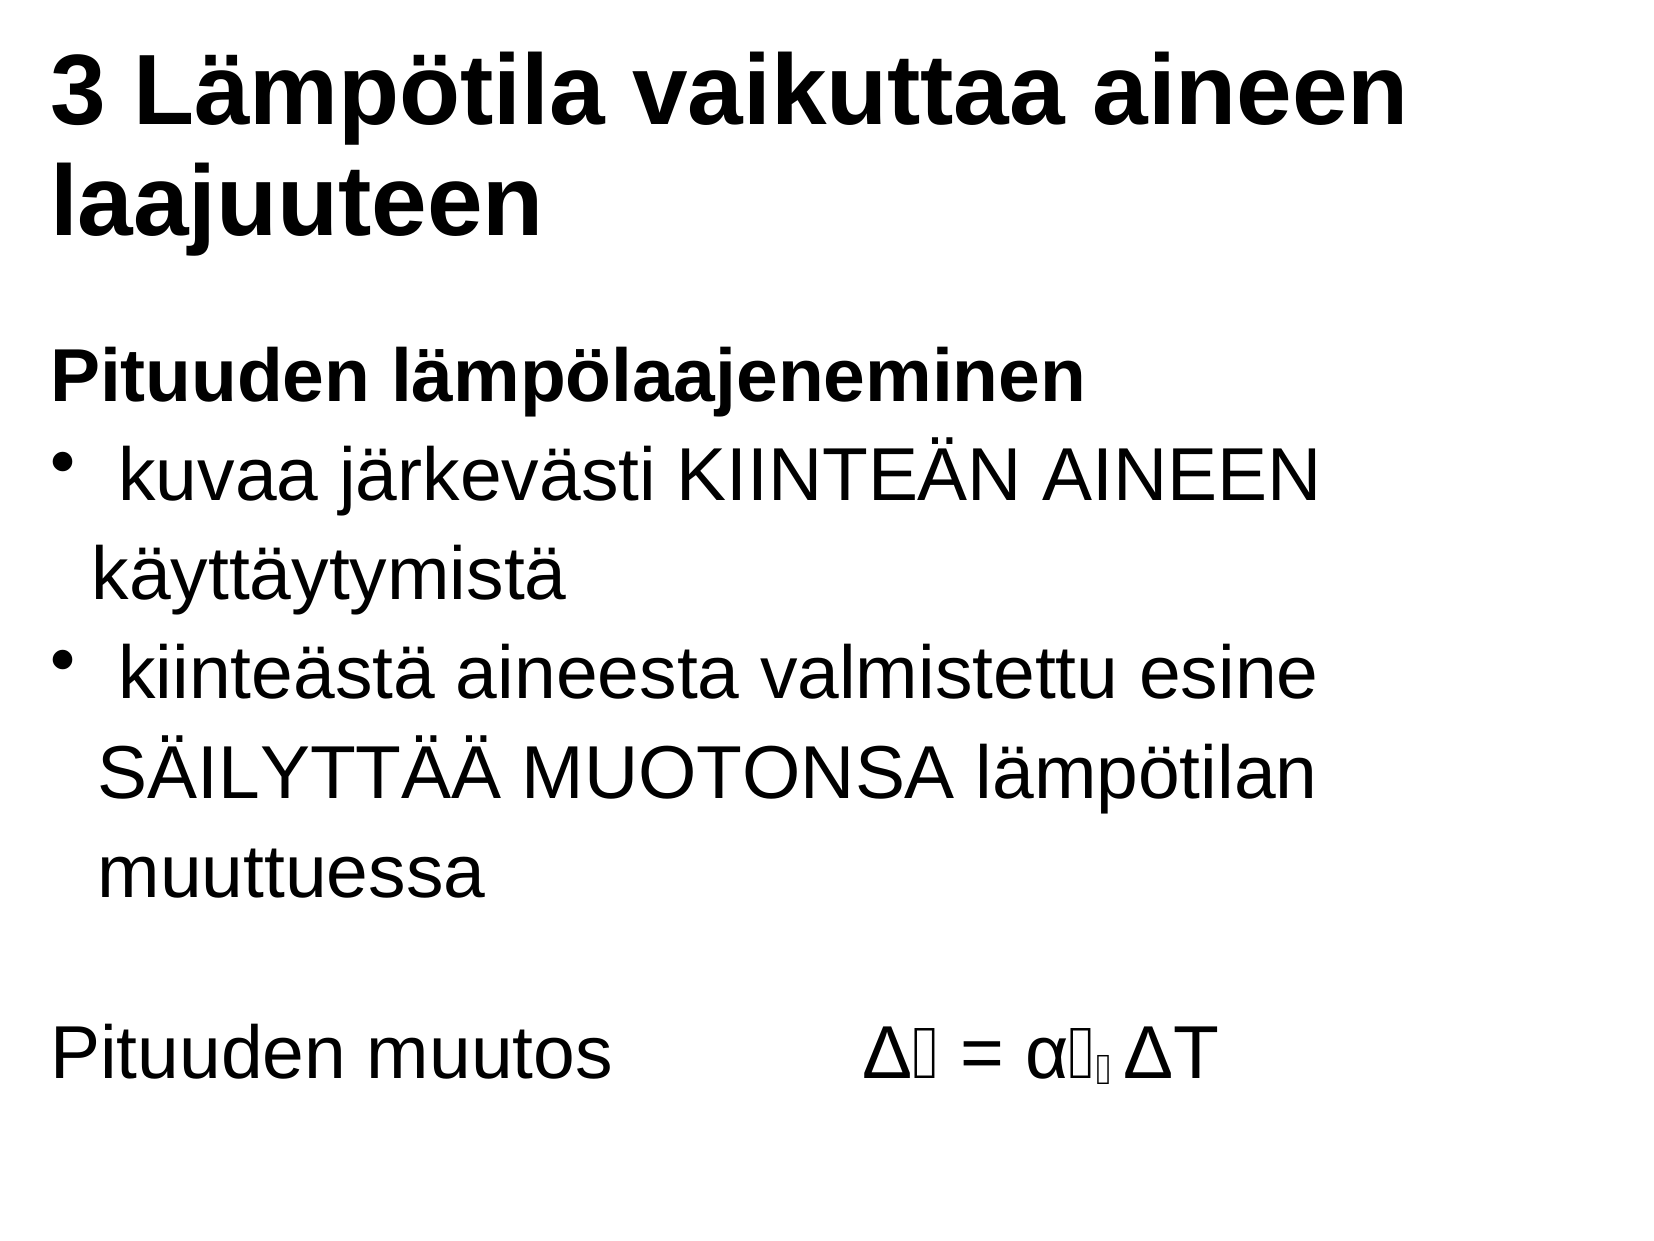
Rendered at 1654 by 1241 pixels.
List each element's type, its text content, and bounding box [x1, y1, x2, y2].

text_box 3 Lämpötila vaikuttaa aineen laajuuteen Pituuden lämpölaajeneminen kuvaa järkevästi KIINTEÄN AINEEN käyttäytymistä kiinteästä aineesta valmistettu esine SÄILYTTÄÄ MUOTONSA lämpötilan muuttuessa Pituuden muutos Δ = α ΔT [35, 27, 1654, 1038]
